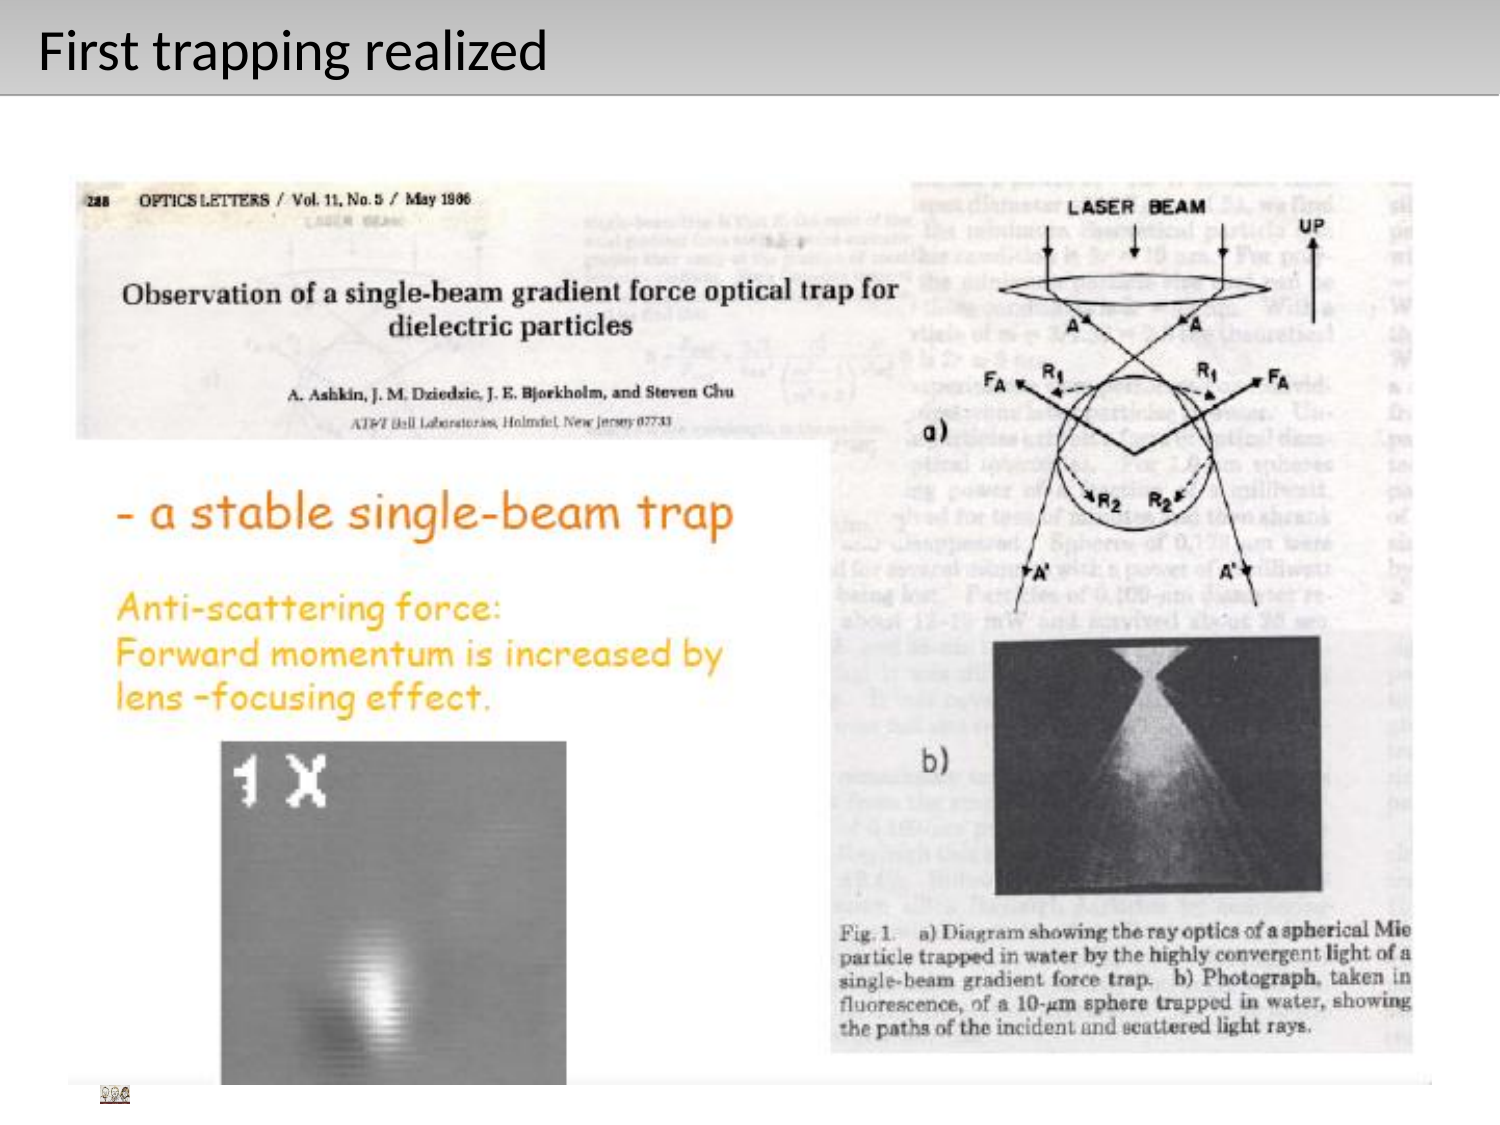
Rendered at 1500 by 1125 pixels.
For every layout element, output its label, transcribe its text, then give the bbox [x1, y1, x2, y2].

title First trapping realized [23, 0, 1477, 94]
picture [68, 122, 1432, 1085]
